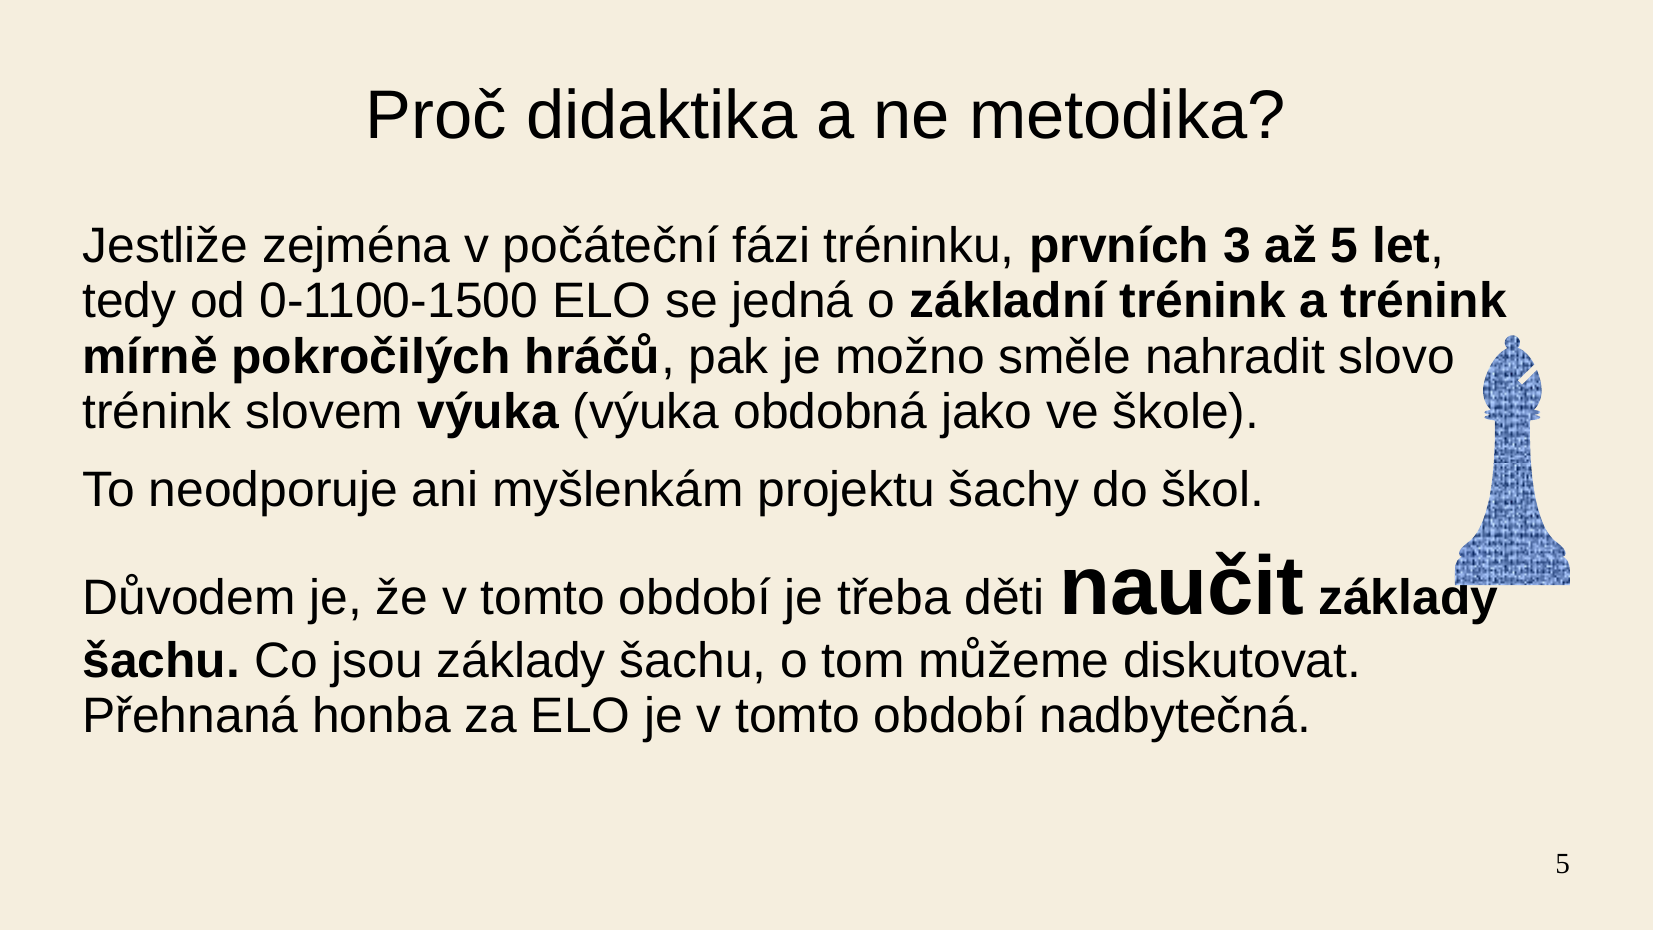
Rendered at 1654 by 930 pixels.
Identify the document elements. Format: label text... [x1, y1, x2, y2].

text_box [1455, 335, 1570, 586]
title Proč didaktika a ne metodika? [82, 36, 1571, 193]
list Jestliže zejména v počáteční fázi tréninku, prvních 3 až 5 let, tedy od 0-1100-1500 ELO se jedná o základní trénink a trénink mírně pokročilých hráčů, pak je možno směle nahradit slovo trénink slovem výuka (výuka obdobná jako ve škole). To neodporuje ani myšlenkám projektu šachy do škol. Důvodem je, že v tomto období je třeba děti naučit základy šachu. Co jsou základy šachu, o tom můžeme diskutovat. Přehnaná honba za ELO je v tomto období nadbytečná. [82, 217, 1538, 757]
